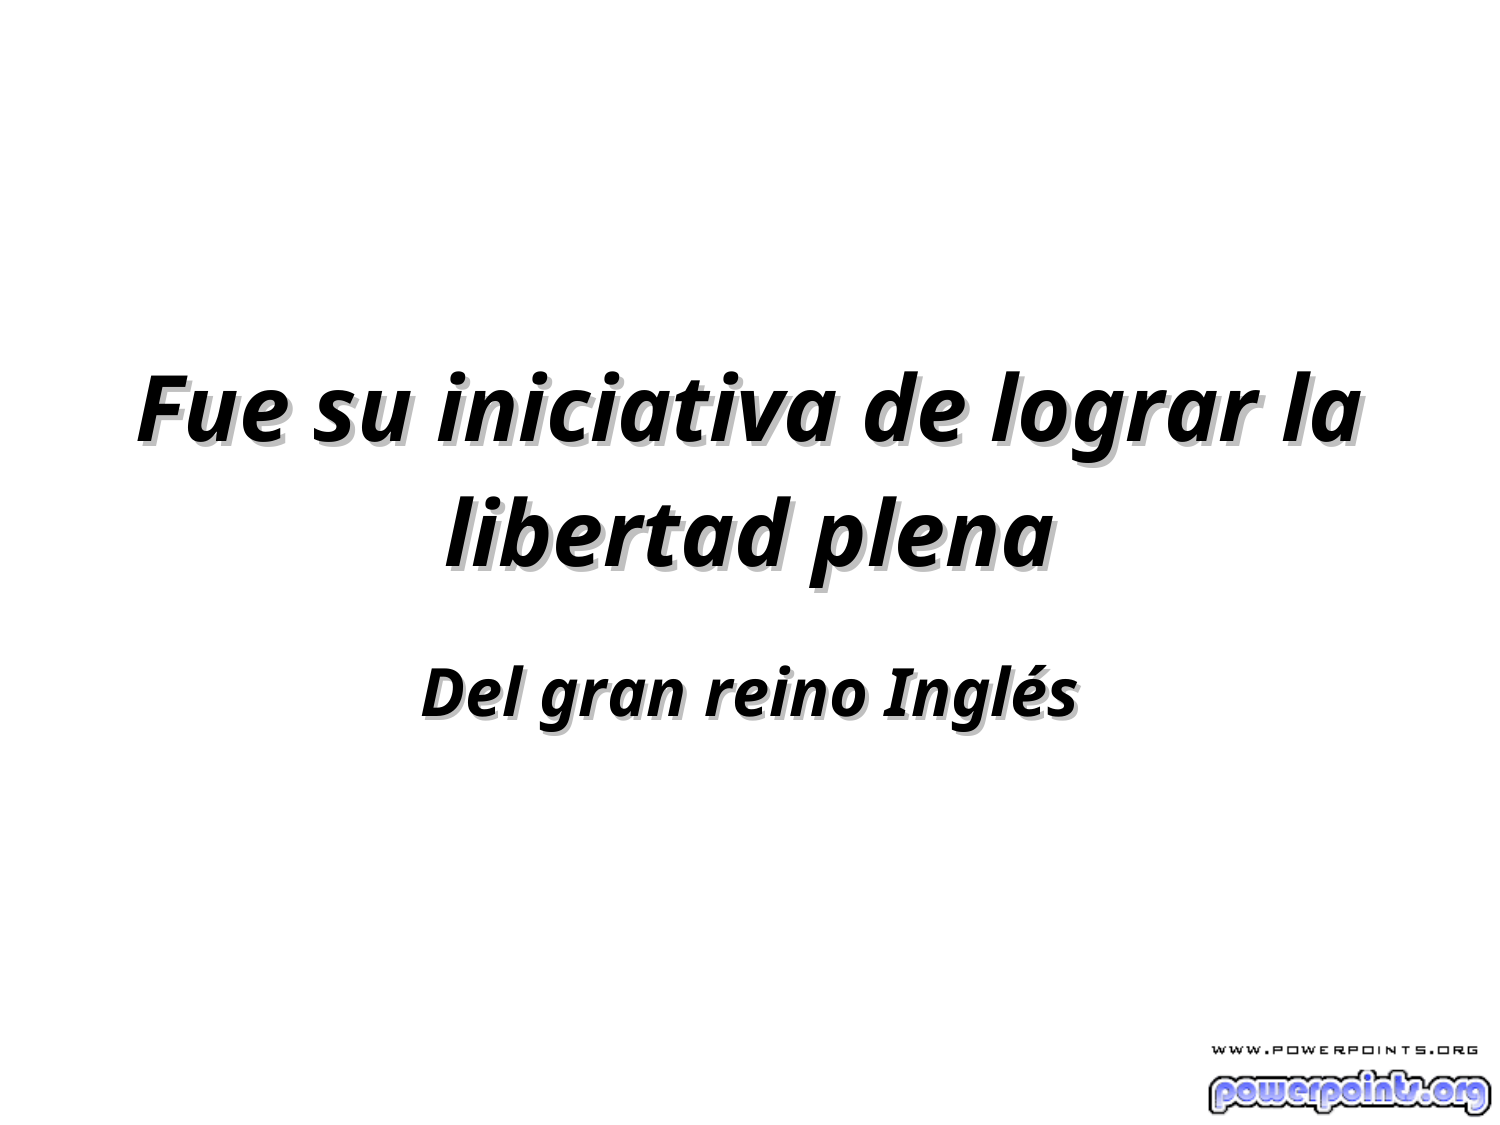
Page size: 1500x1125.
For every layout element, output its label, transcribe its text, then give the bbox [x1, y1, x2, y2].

subtitle Del gran reino Inglés [225, 637, 1276, 926]
title Fue su iniciativa de lograr la libertad plena [112, 351, 1388, 587]
picture [1198, 1034, 1500, 1125]
